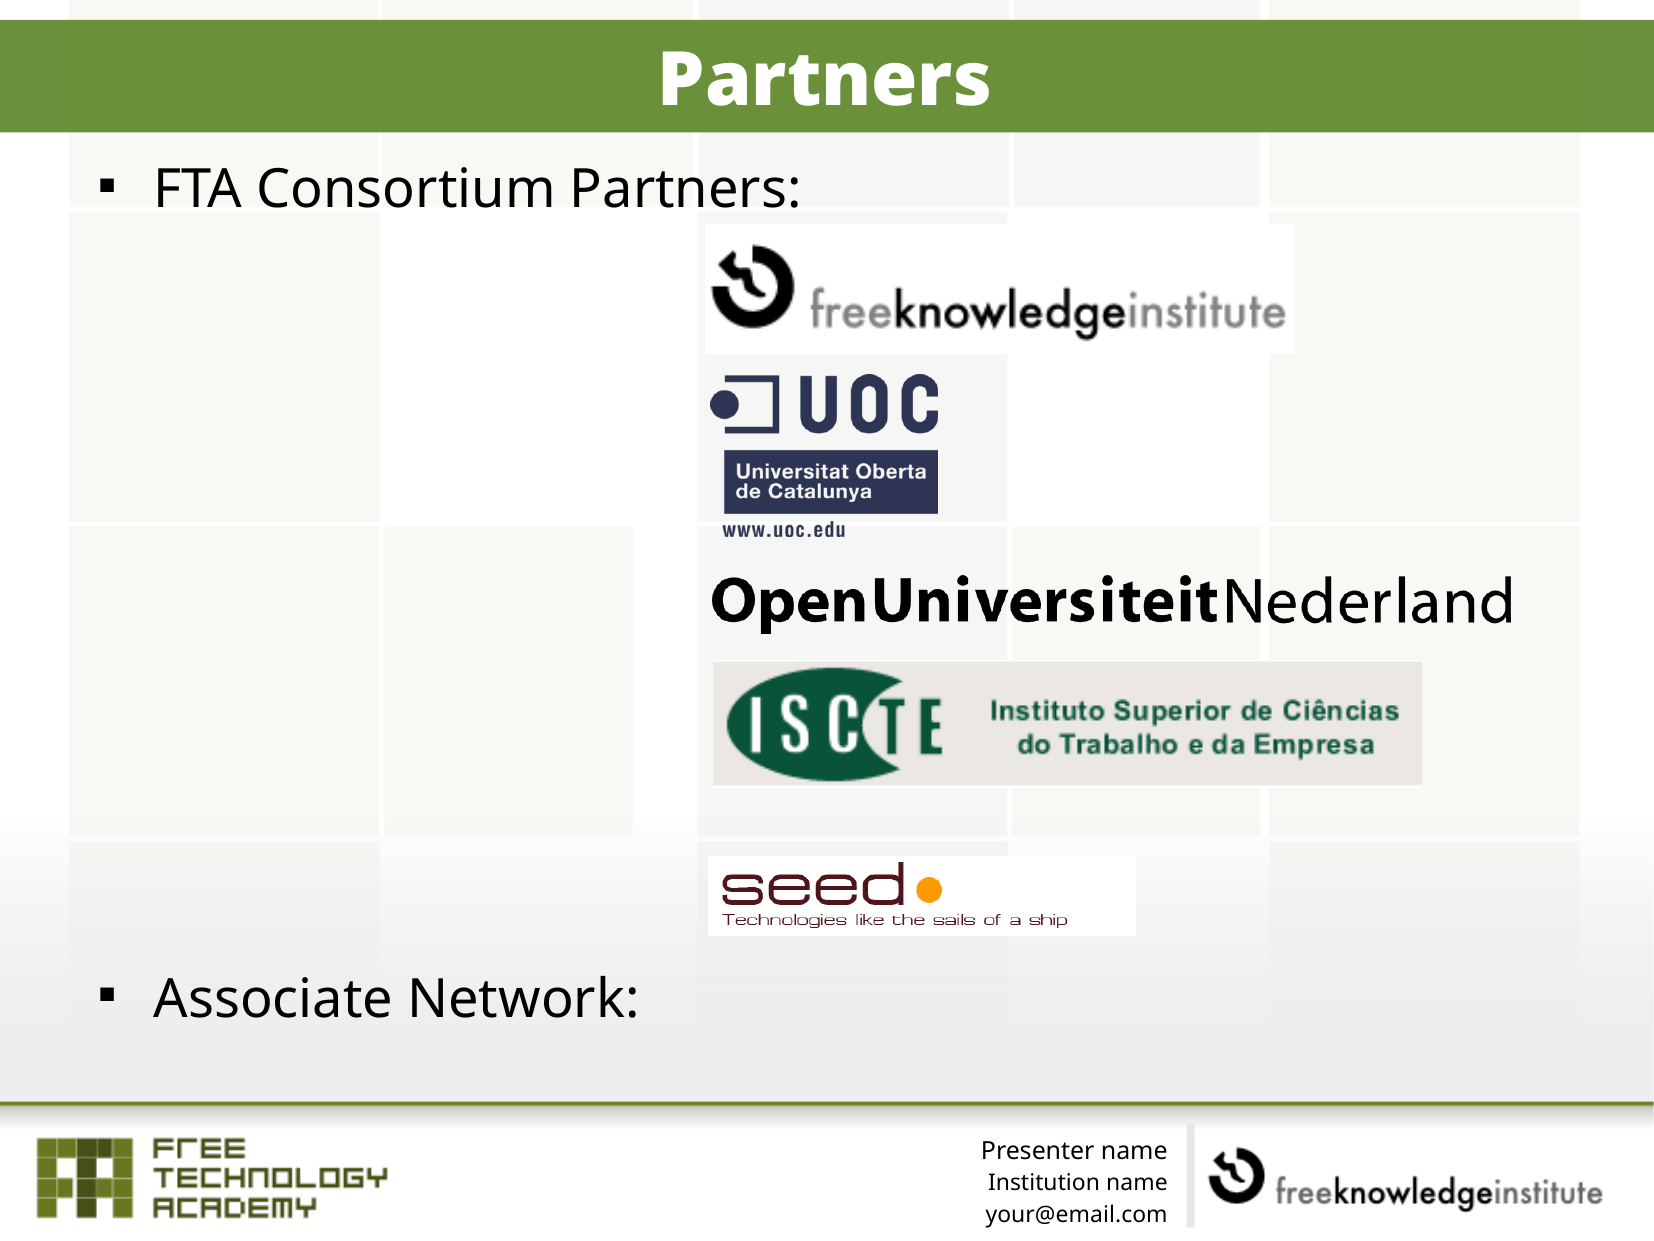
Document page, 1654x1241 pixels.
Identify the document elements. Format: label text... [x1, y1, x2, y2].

title Partners [37, 32, 1613, 120]
picture [0, 133, 1654, 1241]
list FTA Consortium Partners: Associate Network: [82, 150, 1571, 954]
picture [0, 0, 1654, 19]
